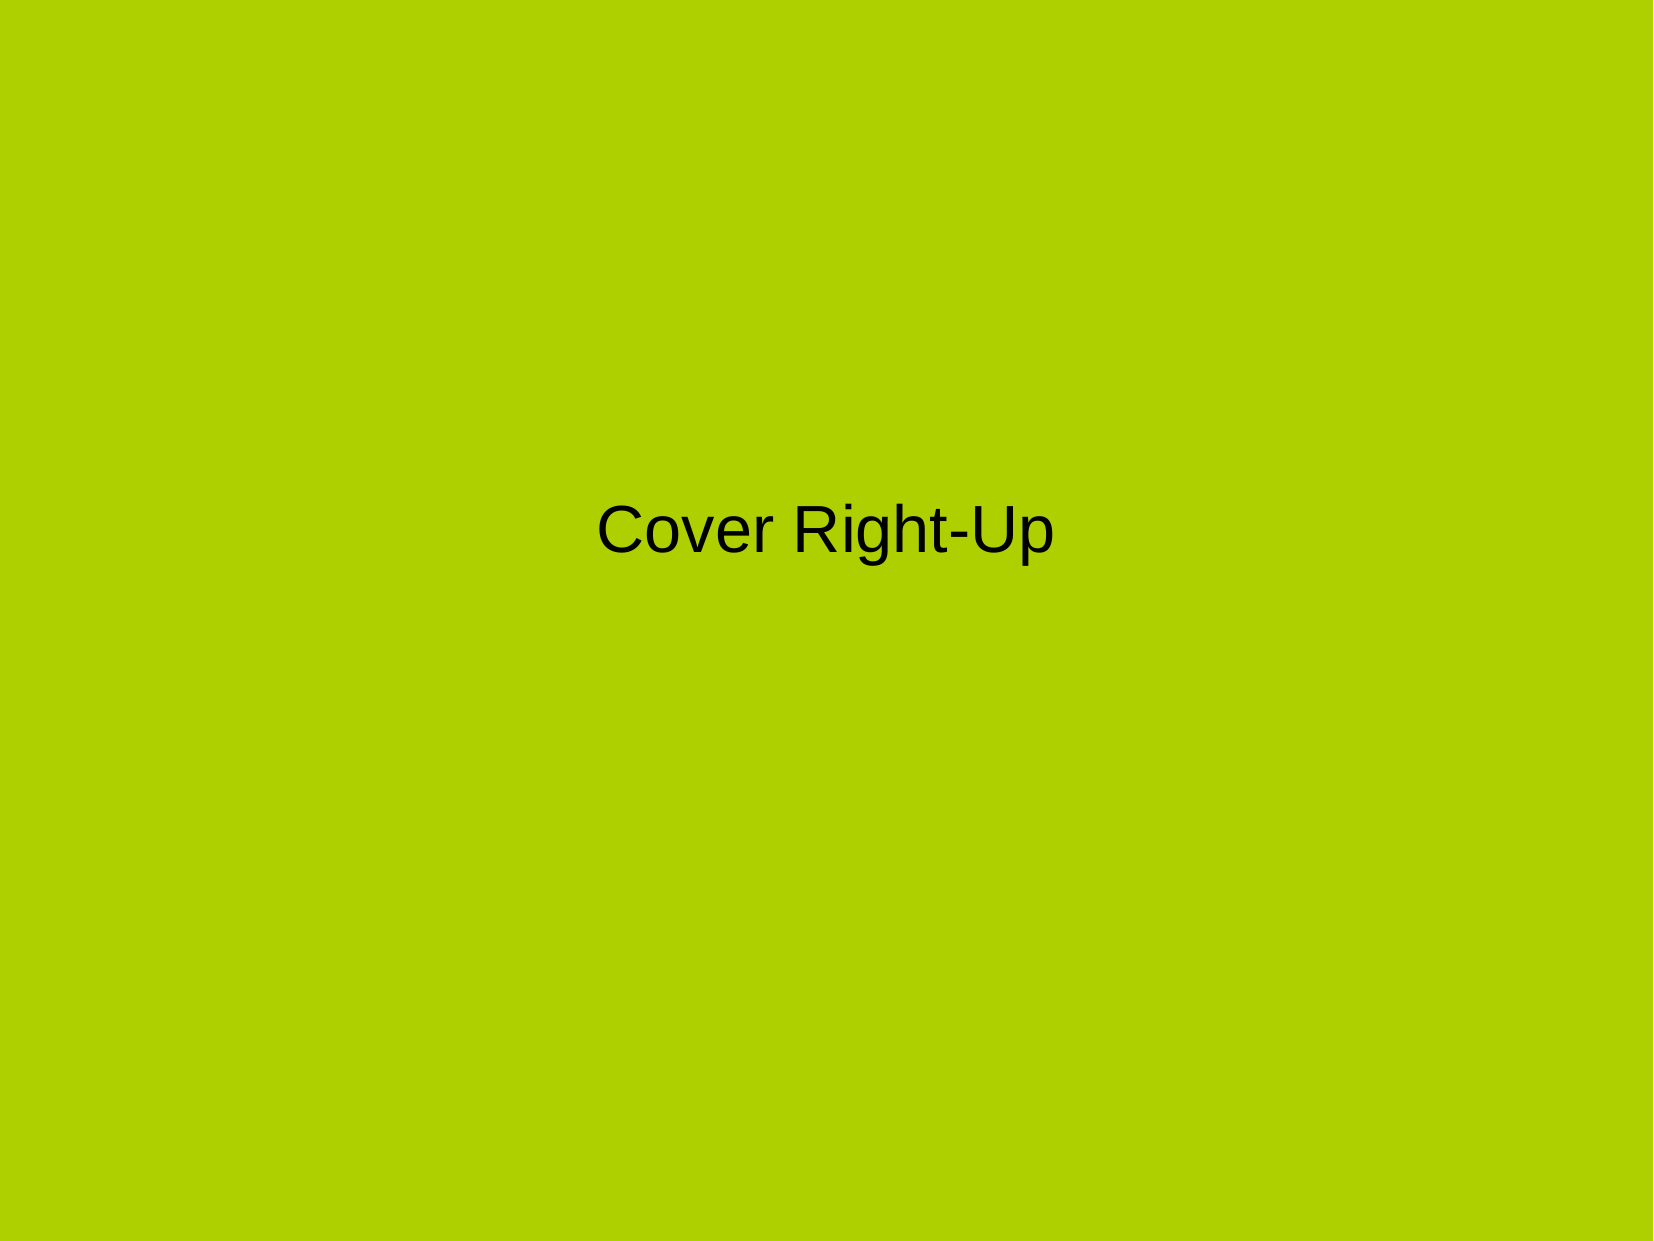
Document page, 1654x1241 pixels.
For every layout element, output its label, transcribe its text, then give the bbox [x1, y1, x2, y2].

subtitle Cover Right-Up [82, 49, 1571, 1010]
